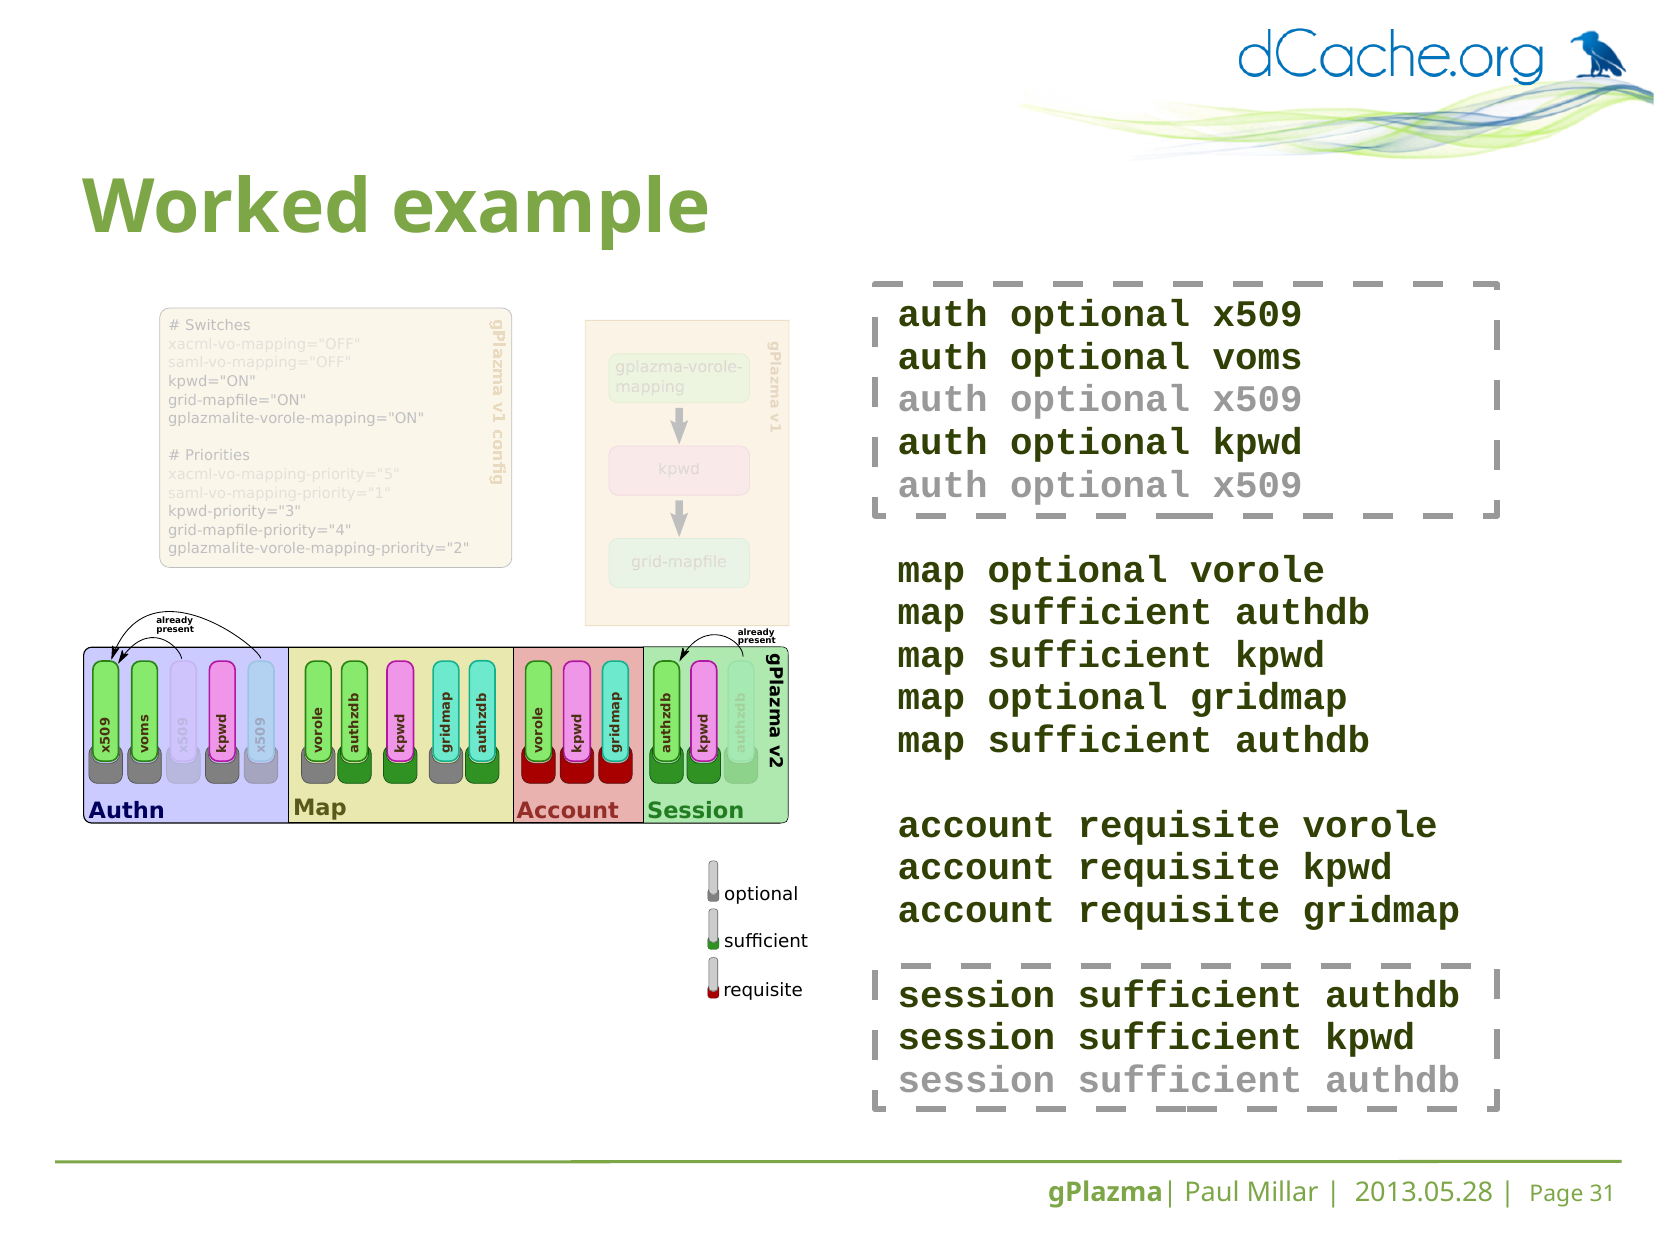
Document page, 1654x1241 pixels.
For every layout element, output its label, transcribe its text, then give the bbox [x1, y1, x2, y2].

picture [956, 16, 1654, 169]
text_box auth optional x509 auth optional voms auth optional x509 auth optional kpwd auth optional x509 map optional vorole map sufficient authdb map sufficient kpwd map optional gridmap map sufficient authdb account requisite vorole account requisite kpwd account requisite gridmap session sufficient authdb session sufficient kpwd session sufficient authdb [882, 288, 1610, 1112]
picture [82, 307, 809, 1018]
title Worked example [82, 155, 1605, 252]
